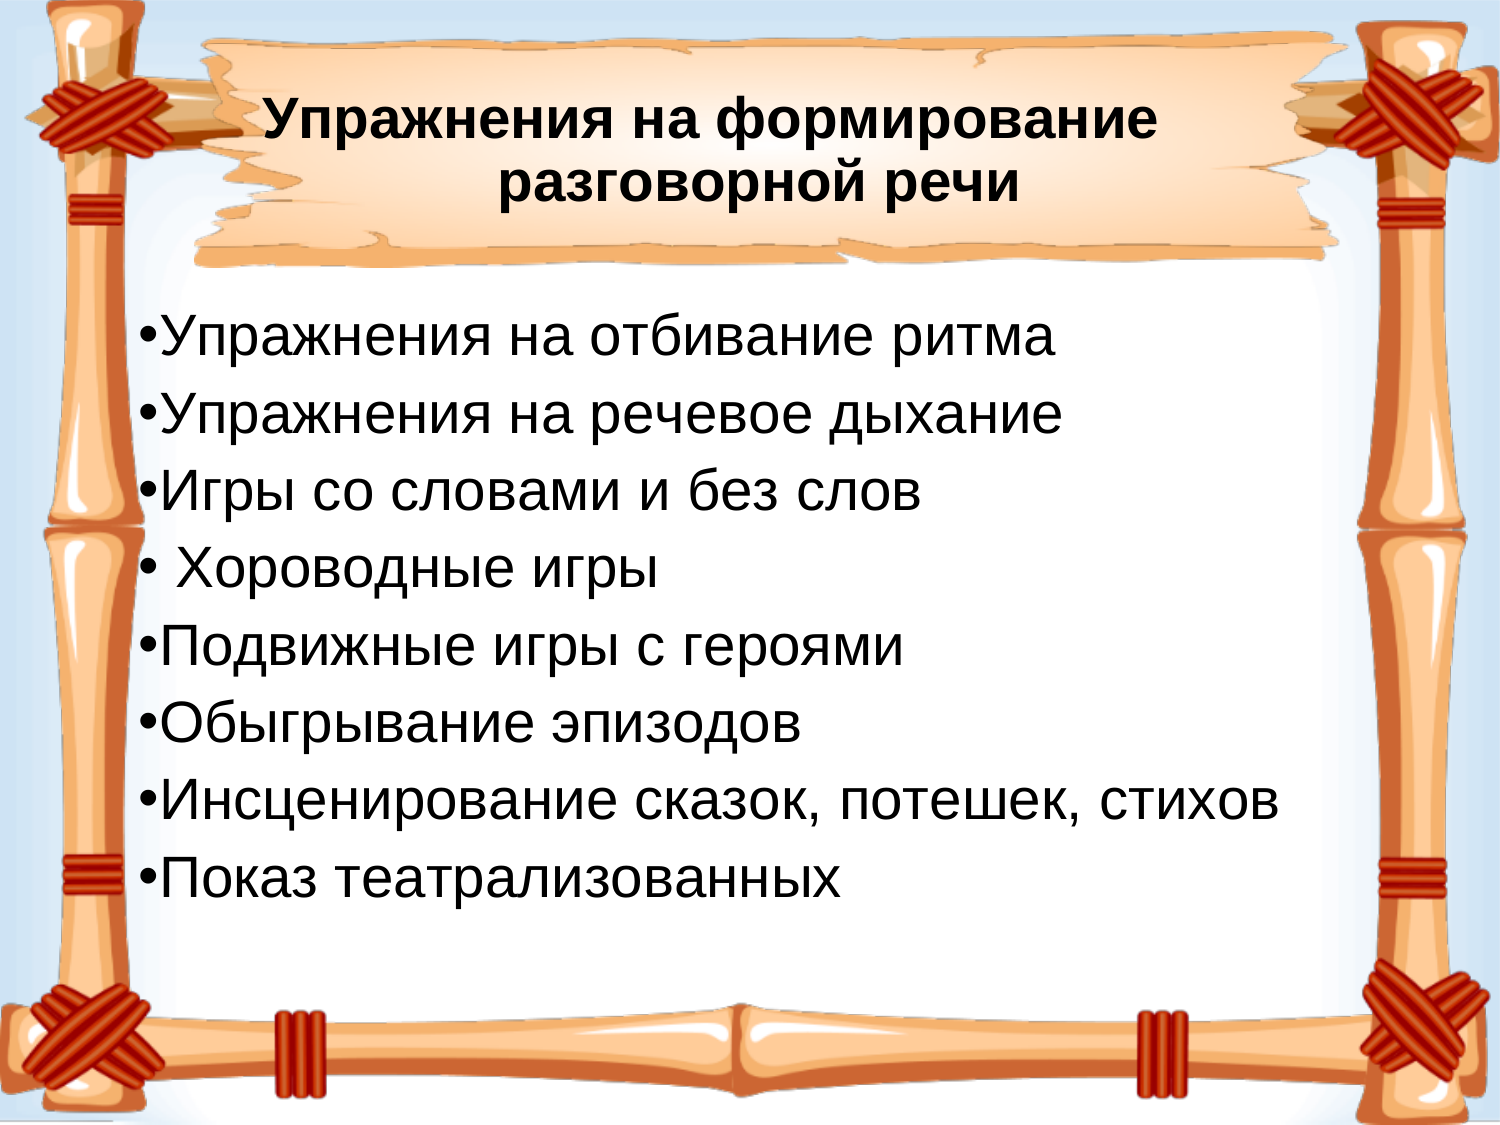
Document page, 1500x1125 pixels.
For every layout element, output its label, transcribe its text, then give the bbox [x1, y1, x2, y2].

list Упражнения на формирование разговорной речи Упражнения на отбивание ритма Упражнения на речевое дыхание Игры со словами и без слов Хороводные игры Подвижные игры с героями Обыгрывание эпизодов Инсценирование сказок, потешек, стихов Показ театрализованных [123, 31, 1412, 1000]
picture [0, 0, 1500, 1125]
